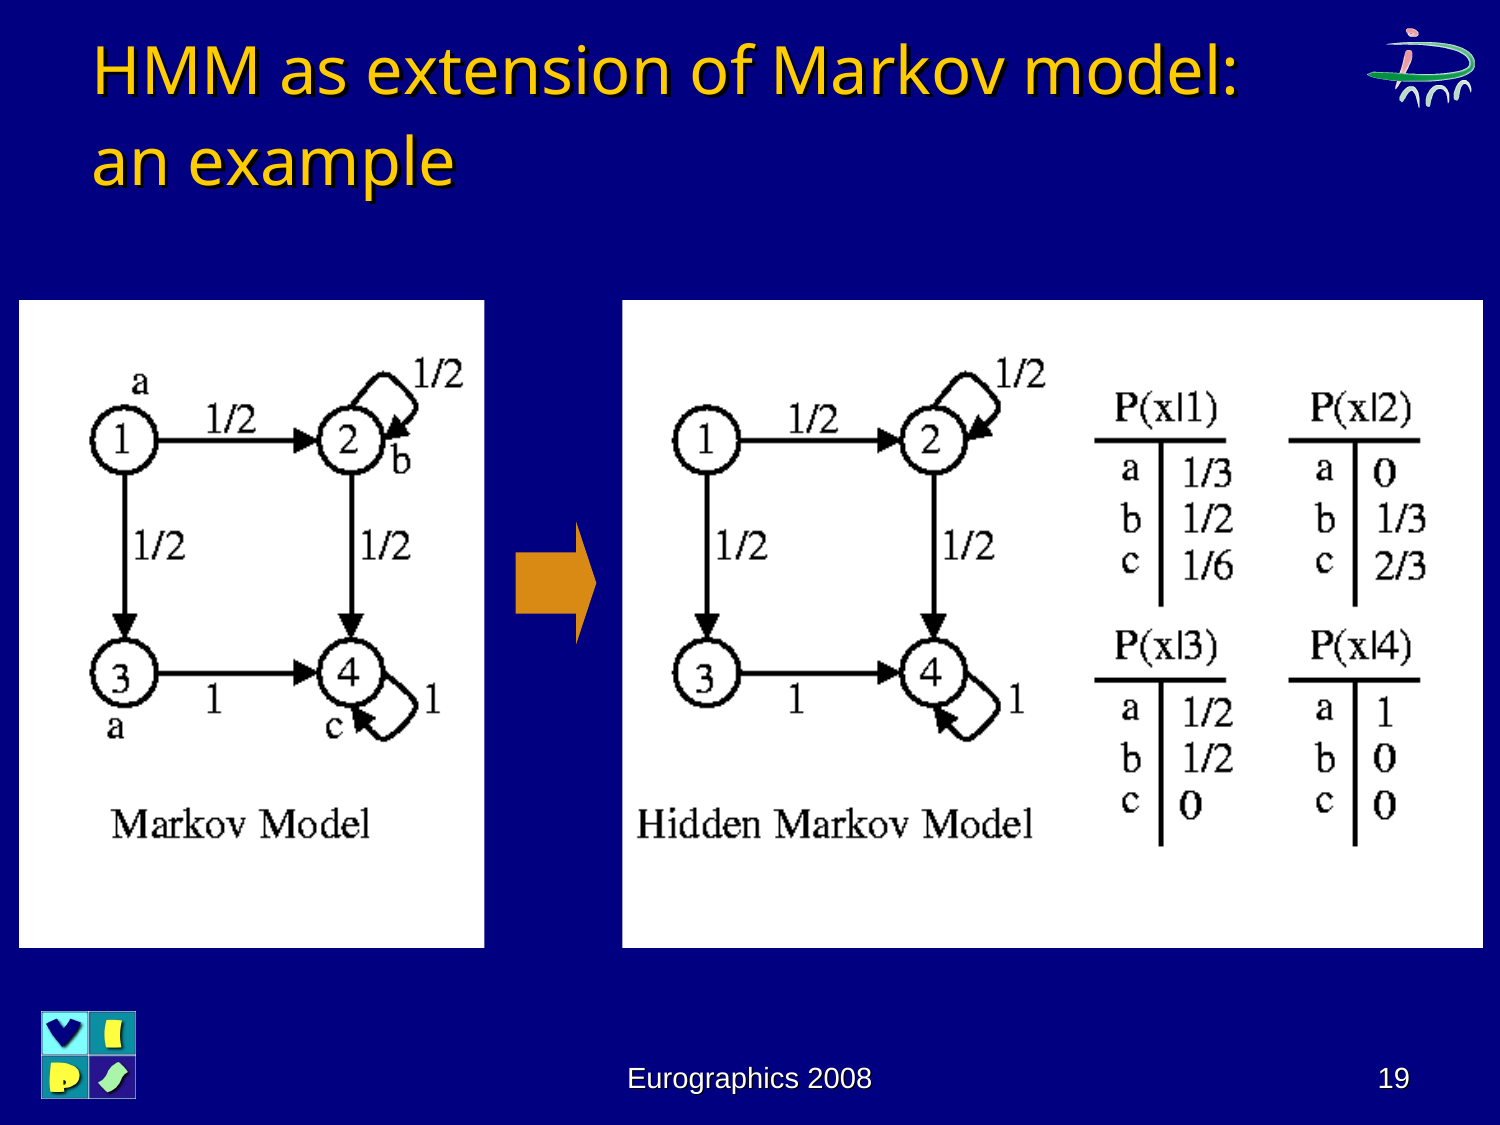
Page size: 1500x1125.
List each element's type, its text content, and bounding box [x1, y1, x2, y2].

picture [19, 300, 484, 948]
title HMM as extension of Markov model: an example [76, 25, 1427, 202]
text_box [484, 250, 623, 1034]
picture [41, 1011, 136, 1099]
picture [623, 300, 1483, 948]
picture [1427, 28, 1475, 108]
